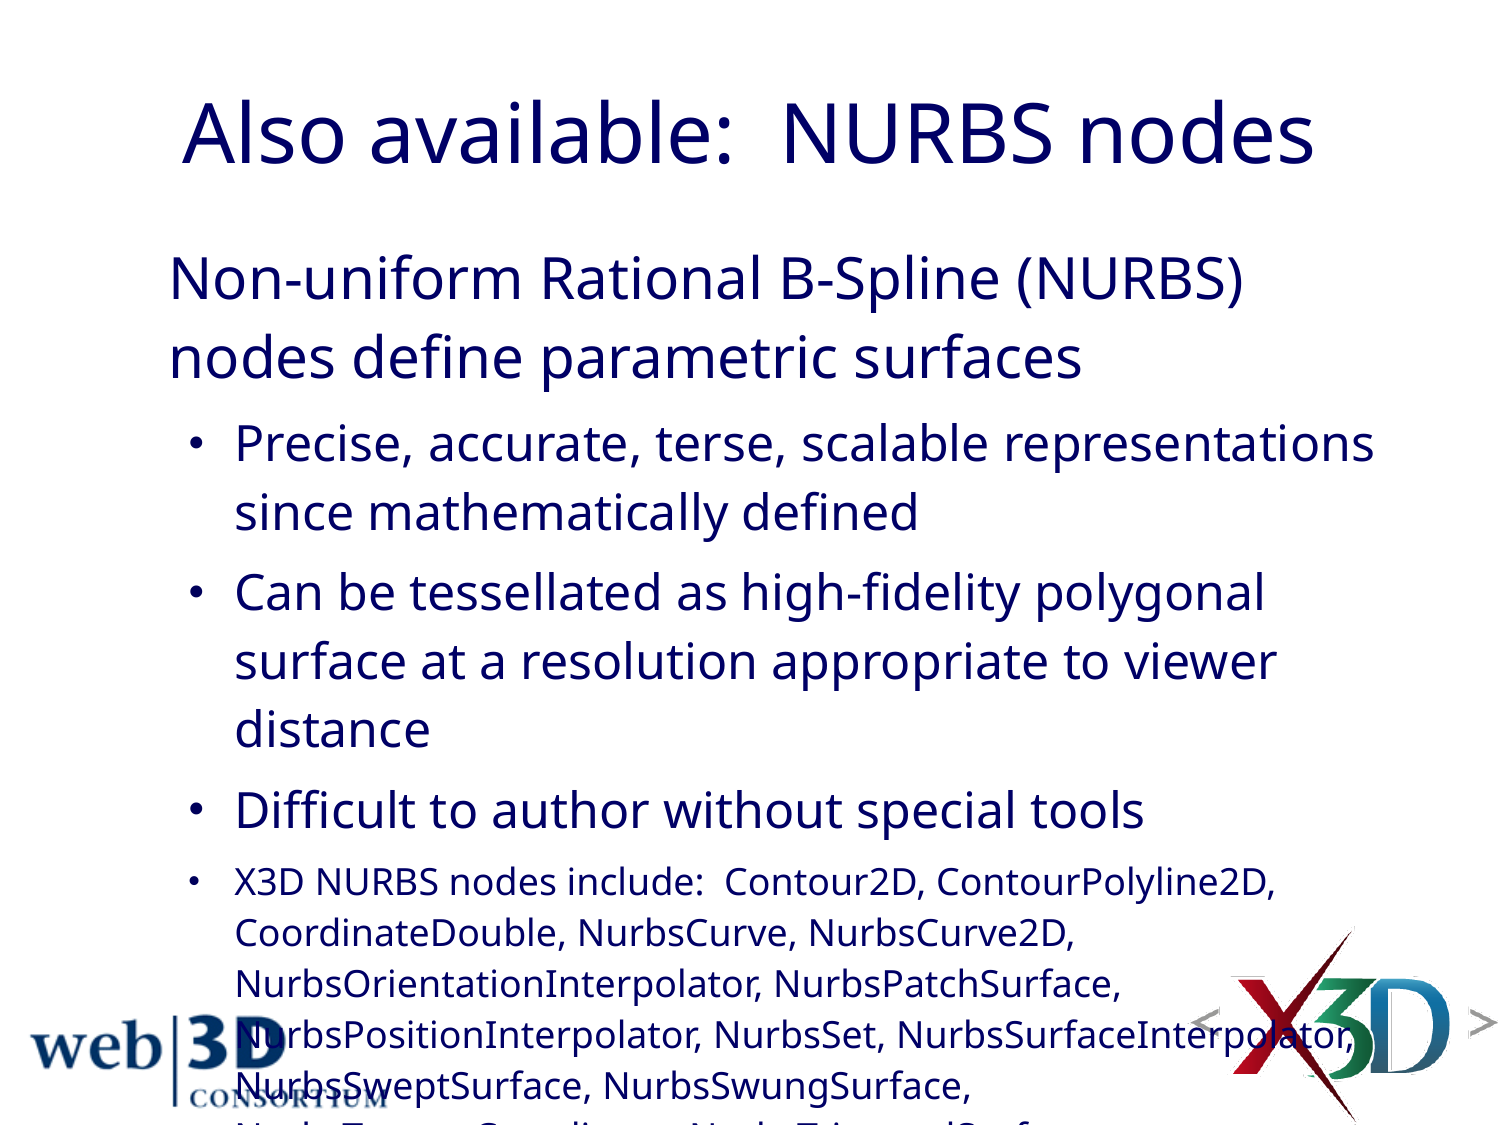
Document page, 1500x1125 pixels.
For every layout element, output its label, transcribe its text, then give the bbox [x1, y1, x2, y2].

picture [1187, 926, 1500, 1125]
list Non-uniform Rational B-Spline (NURBS) nodes define parametric surfaces Precise, accurate, terse, scalable representations since mathematically defined Can be tessellated as high-fidelity polygonal surface at a resolution appropriate to viewer distance Difficult to author without special tools X3D NURBS nodes include: Contour2D, ContourPolyline2D, CoordinateDouble, NurbsCurve, NurbsCurve2D, NurbsOrientationInterpolator, NurbsPatchSurface, NurbsPositionInterpolator, NurbsSet, NurbsSurfaceInterpolator, NurbsSweptSurface, NurbsSwungSurface, NurbsTextureCoordinate, NurbsTrimmedSurface [112, 237, 1388, 1001]
title Also available: NURBS nodes [112, 37, 1388, 226]
picture [12, 998, 413, 1118]
